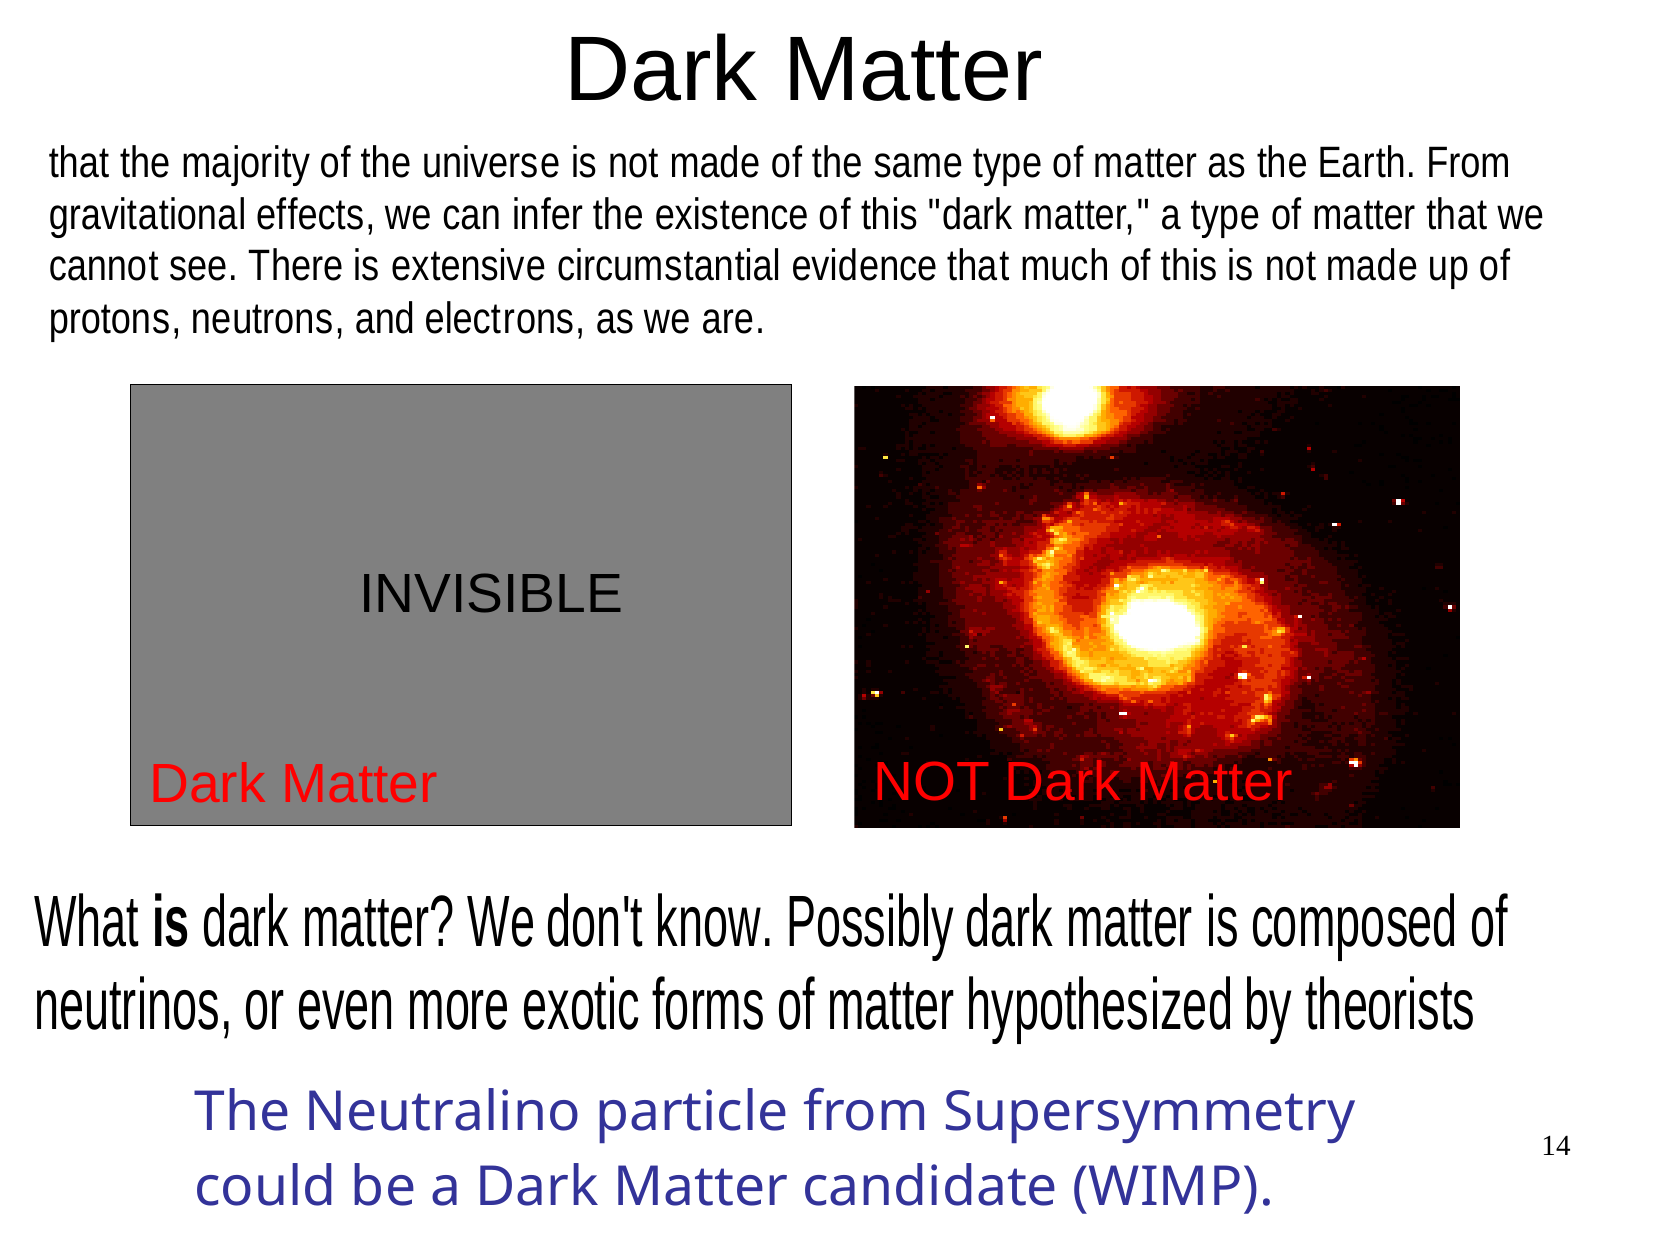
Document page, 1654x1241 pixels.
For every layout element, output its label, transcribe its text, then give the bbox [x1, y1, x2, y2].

text_box Dark Matter [134, 745, 454, 823]
text_box INVISIBLE [344, 554, 639, 632]
text_box The Neutralino particle from Supersymmetry could be a Dark Matter candidate (WIMP). [179, 1063, 1387, 1230]
text_box [130, 384, 792, 826]
title Dark Matter [128, 0, 1480, 136]
chart [34, 879, 1654, 1047]
chart [48, 136, 1636, 828]
text_box NOT Dark Matter [859, 743, 1309, 821]
